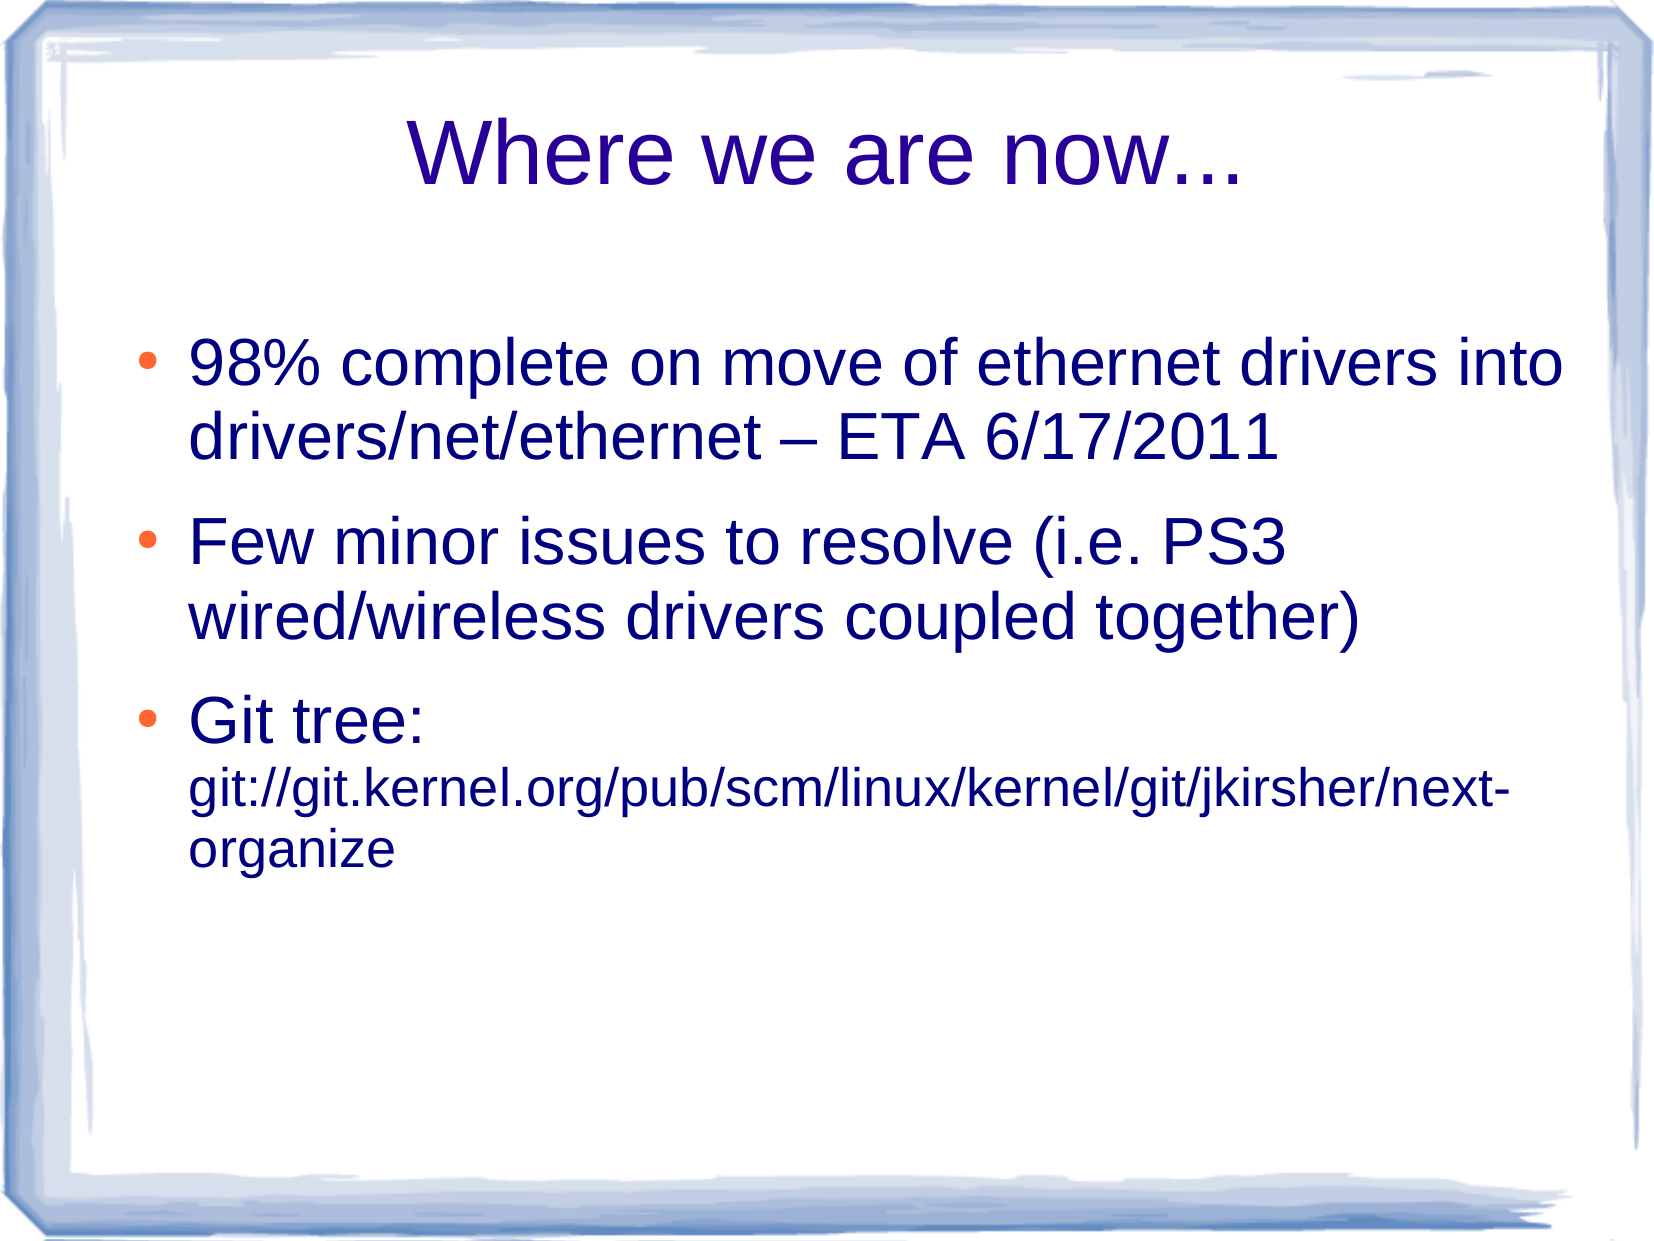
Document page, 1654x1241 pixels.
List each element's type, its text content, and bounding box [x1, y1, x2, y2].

list 98% complete on move of ethernet drivers into drivers/net/ethernet – ETA 6/17/2011 Few minor issues to resolve (i.e. PS3 wired/wireless drivers coupled together) Git tree: git://git.kernel.org/pub/scm/linux/kernel/git/jkirsher/next-organize [118, 324, 1571, 1144]
title Where we are now... [82, 49, 1571, 257]
picture [0, 0, 1654, 1241]
